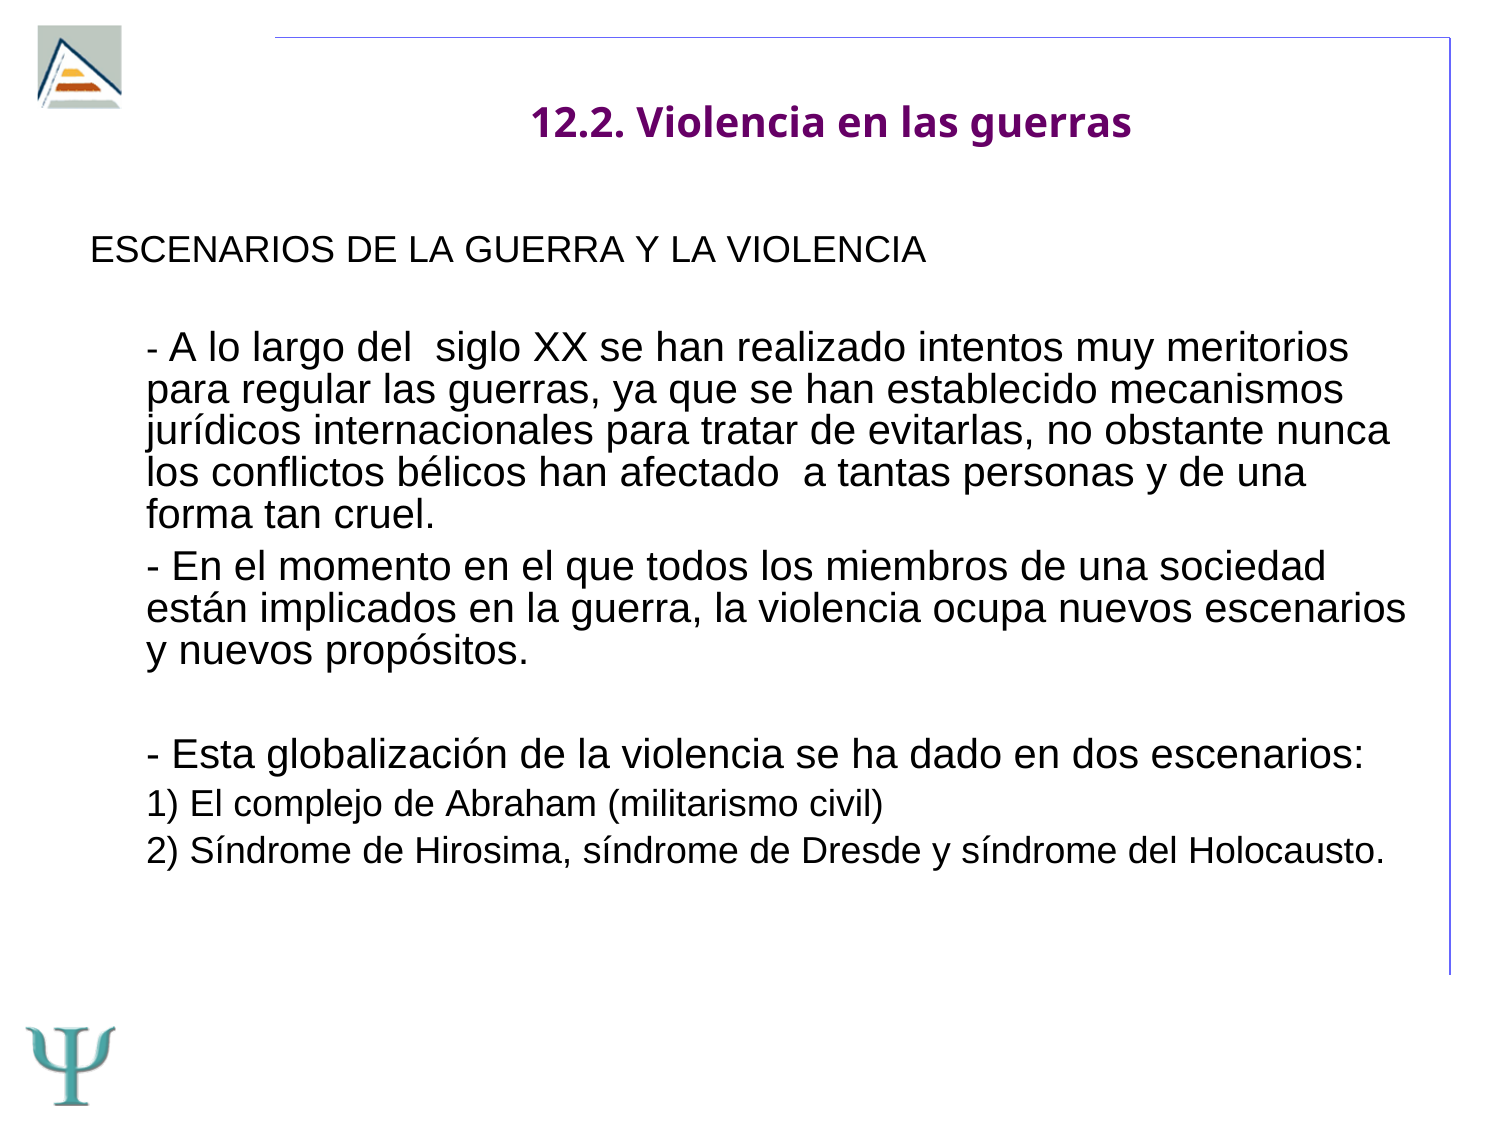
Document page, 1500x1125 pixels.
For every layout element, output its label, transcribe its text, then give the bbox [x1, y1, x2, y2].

list ESCENARIOS DE LA GUERRA Y LA VIOLENCIA - A lo largo del siglo XX se han realizado intentos muy meritorios para regular las guerras, ya que se han establecido mecanismos jurídicos internacionales para tratar de evitarlas, no obstante nunca los conflictos bélicos han afectado a tantas personas y de una forma tan cruel. - En el momento en el que todos los miembros de una sociedad están implicados en la guerra, la violencia ocupa nuevos escenarios y nuevos propósitos. - Esta globalización de la violencia se ha dado en dos escenarios: 1) El complejo de Abraham (militarismo civil) 2) Síndrome de Hirosima, síndrome de Dresde y síndrome del Holocausto. [75, 224, 1426, 1075]
title 12.2. Violencia en las guerras [262, 74, 1401, 168]
picture [24, 1024, 116, 1106]
picture [37, 24, 122, 109]
